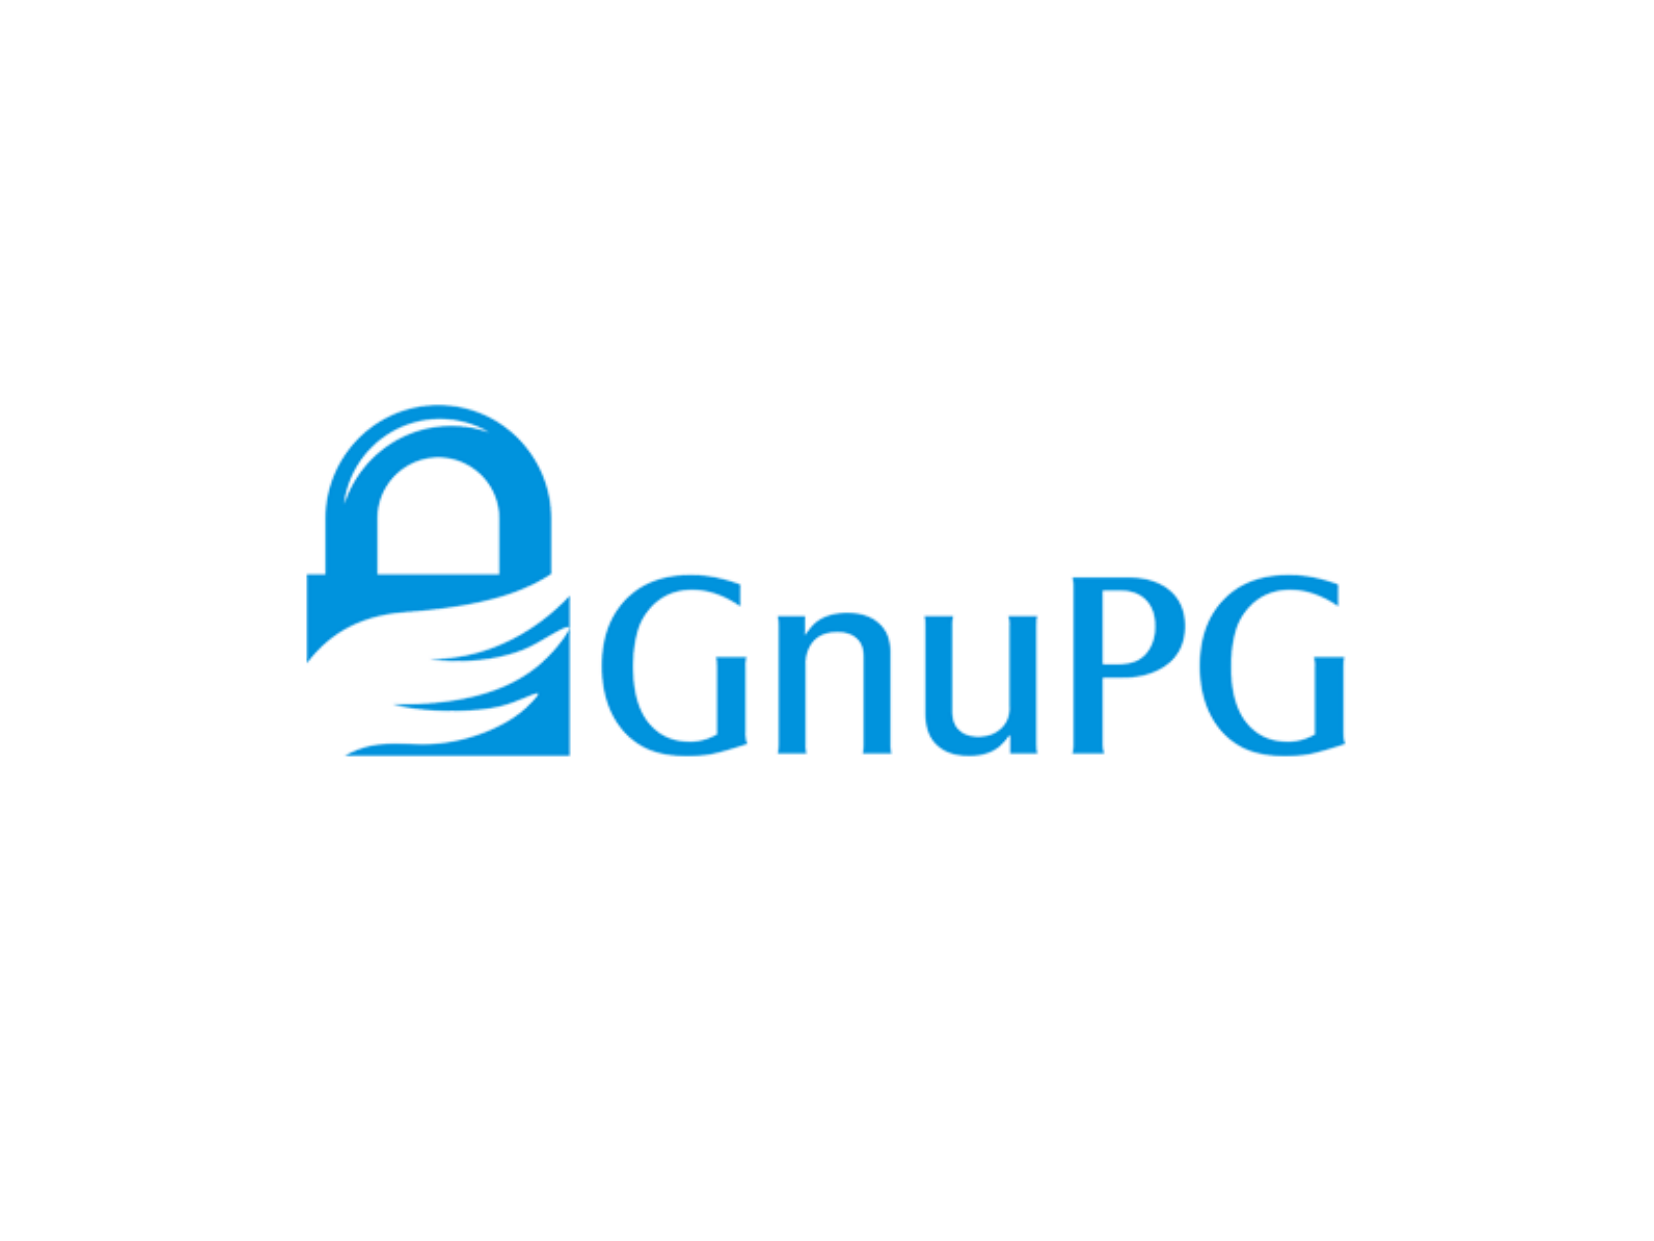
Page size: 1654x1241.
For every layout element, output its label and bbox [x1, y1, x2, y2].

picture [276, 374, 1377, 788]
